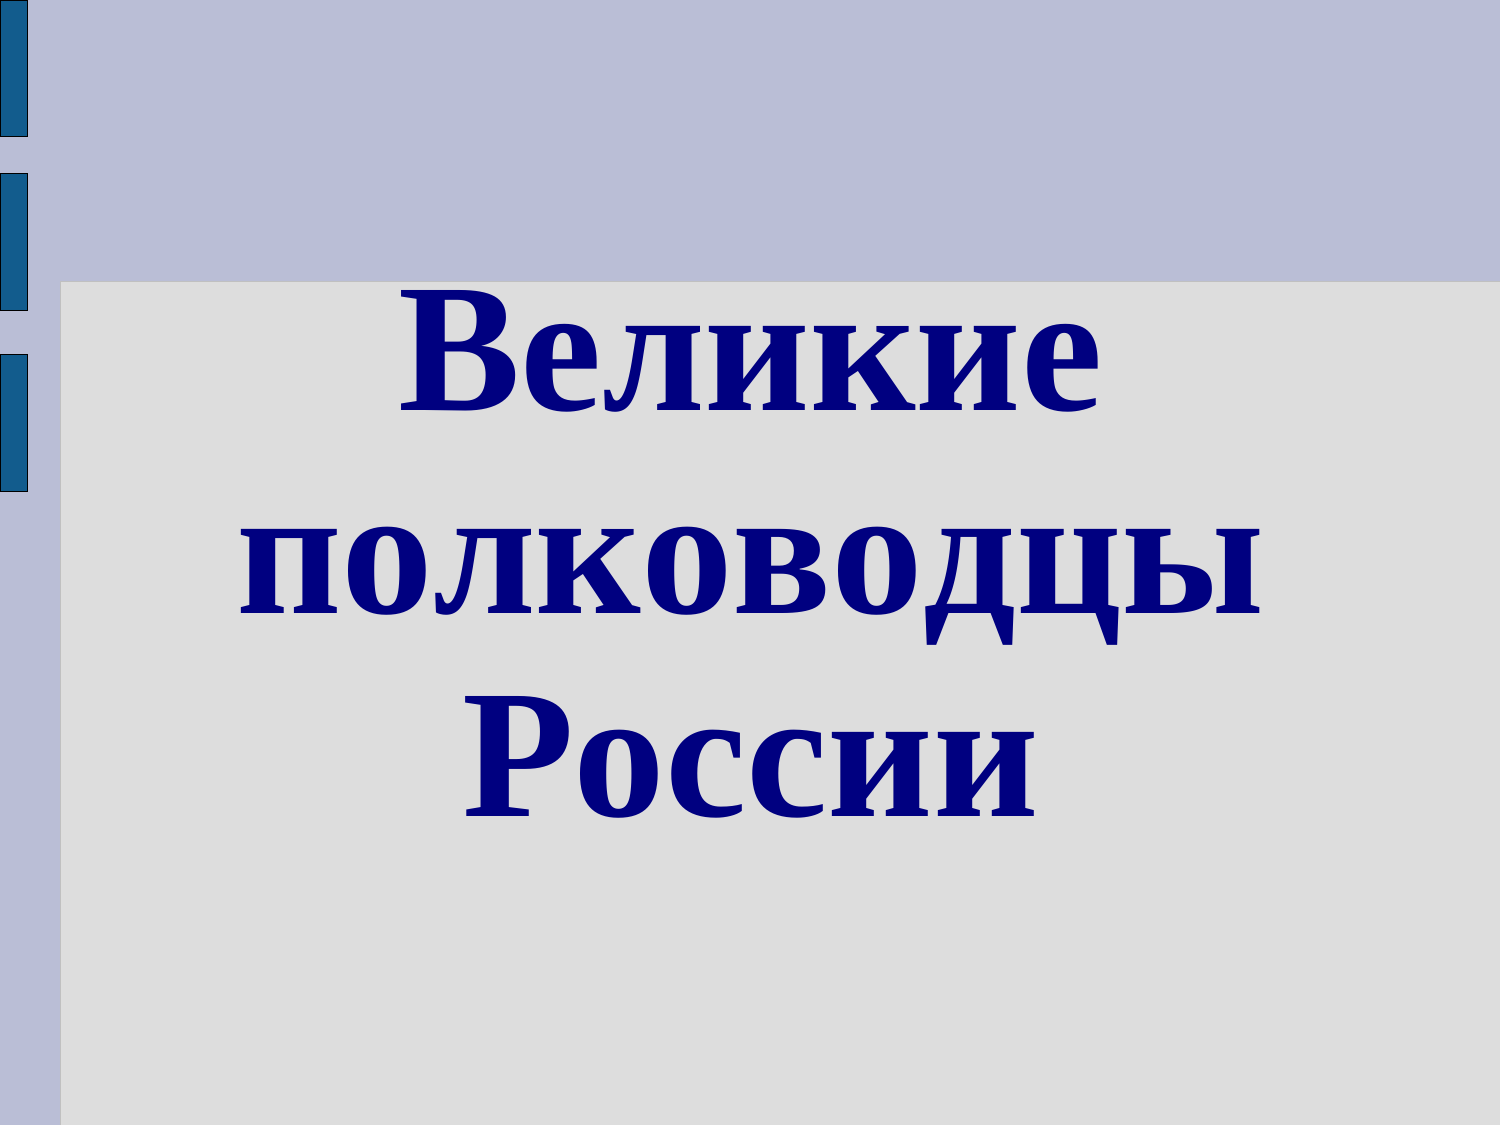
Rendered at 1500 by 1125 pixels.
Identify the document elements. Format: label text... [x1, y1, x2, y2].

subtitle Великие полководцы России [110, 90, 1392, 1014]
